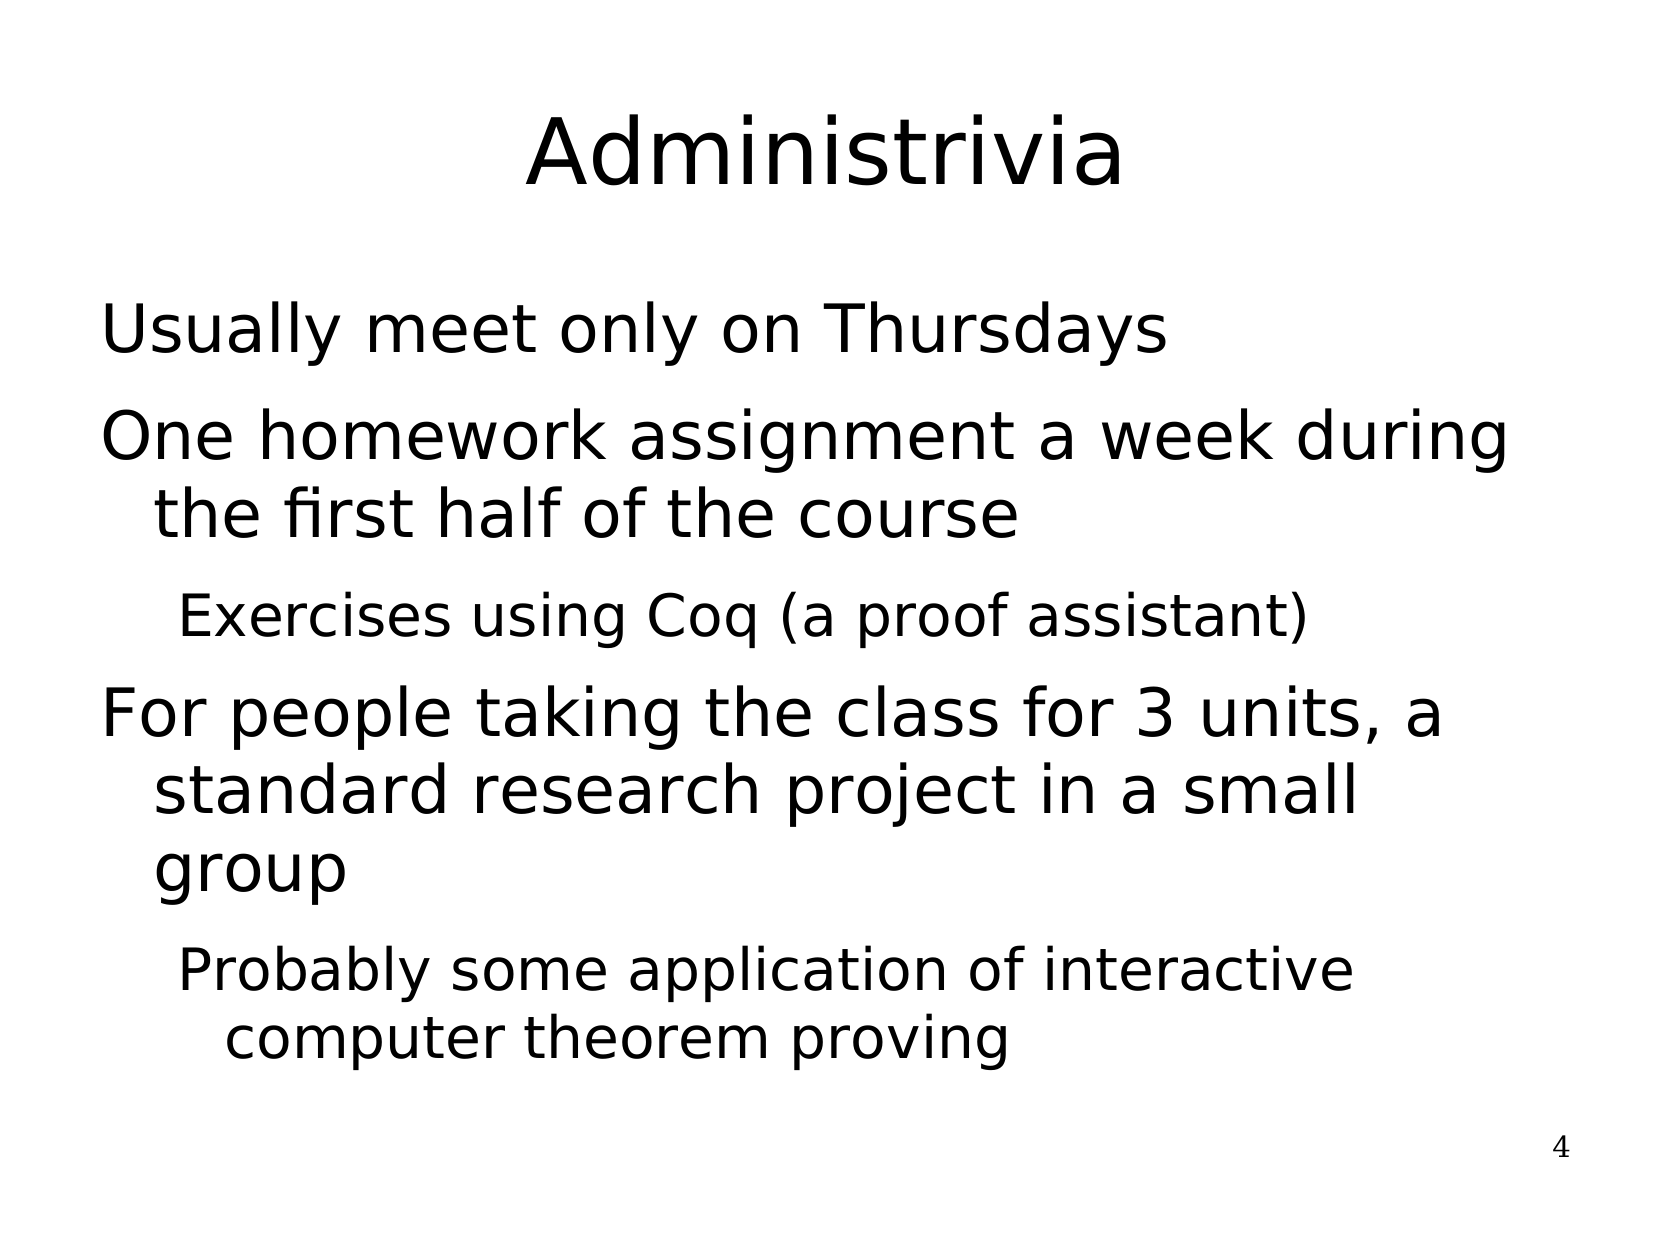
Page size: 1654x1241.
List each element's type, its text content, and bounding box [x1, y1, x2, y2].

title Administrivia [82, 49, 1571, 257]
list Usually meet only on Thursdays One homework assignment a week during the first half of the course Exercises using Coq (a proof assistant) For people taking the class for 3 units, a standard research project in a small group Probably some application of interactive computer theorem proving [82, 290, 1571, 1109]
